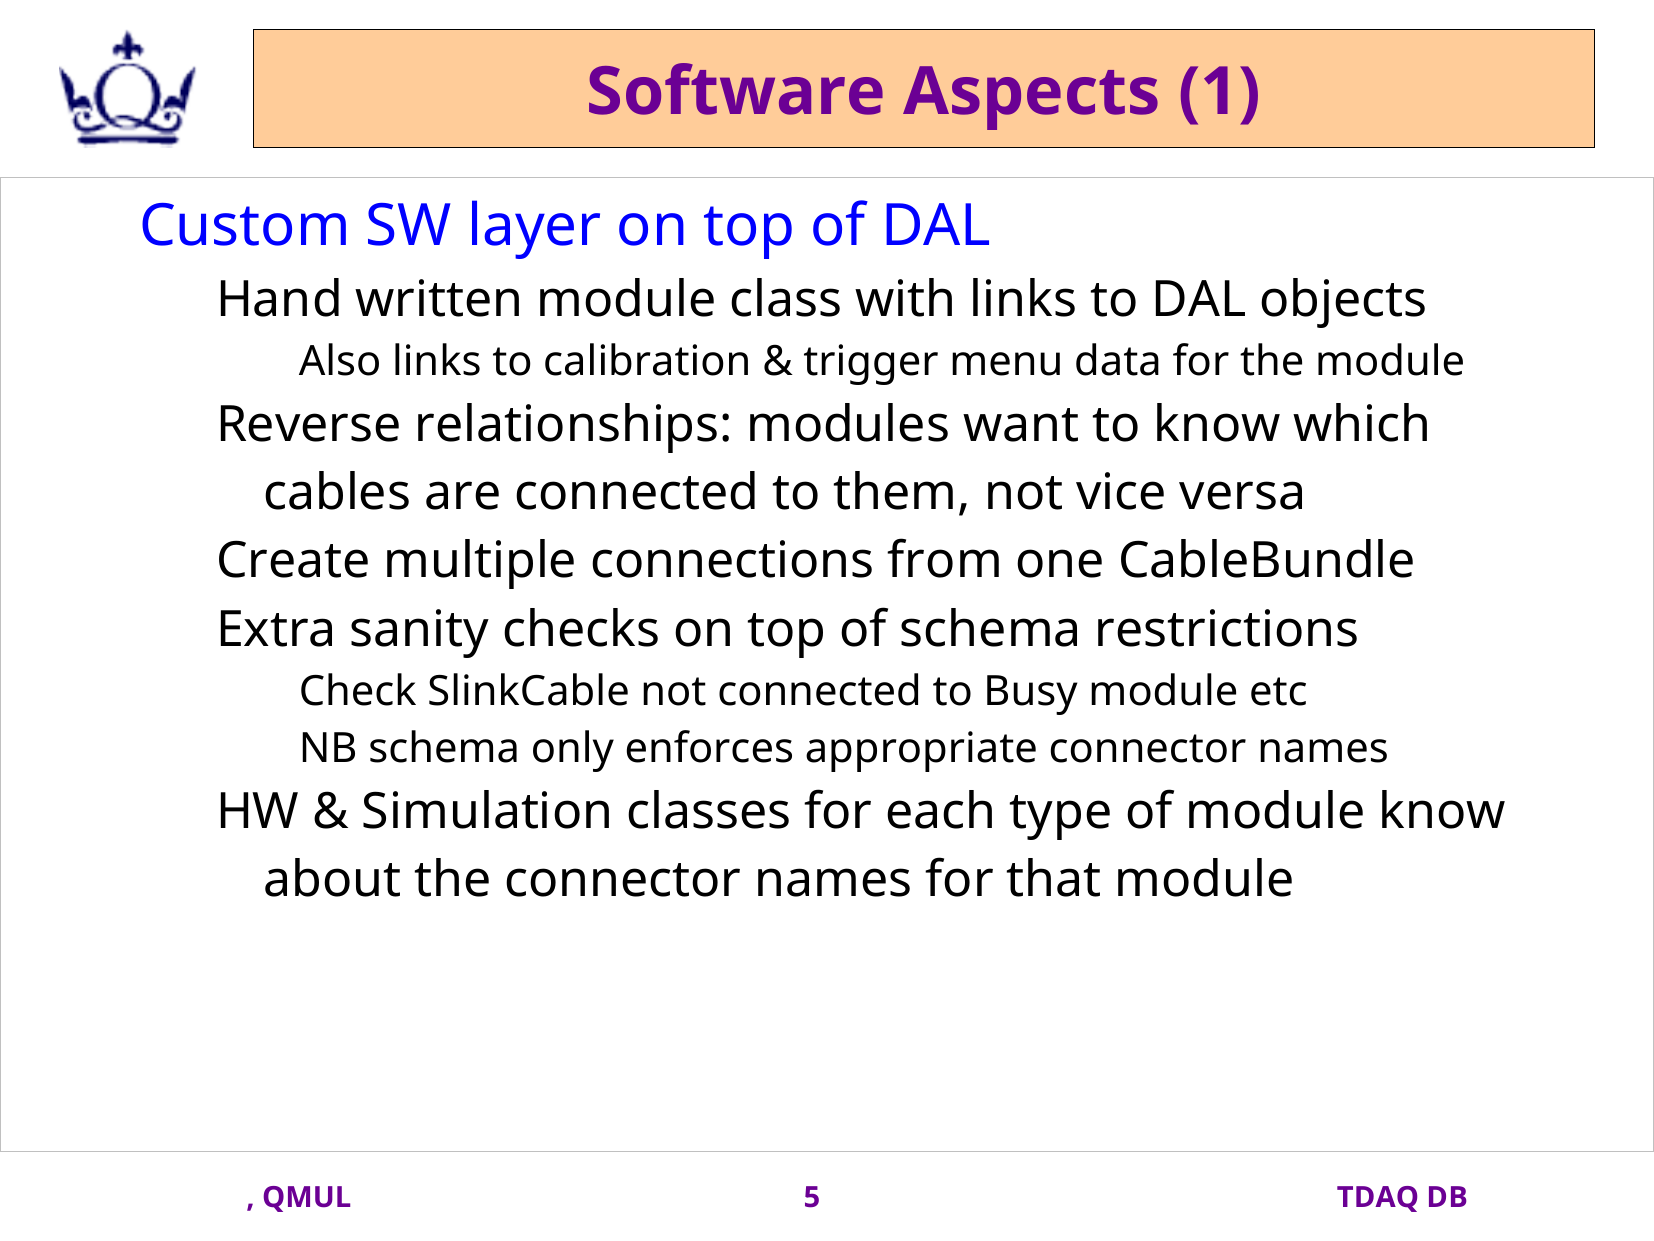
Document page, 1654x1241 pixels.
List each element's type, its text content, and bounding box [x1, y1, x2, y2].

list Custom SW layer on top of DAL Hand written module class with links to DAL objects Also links to calibration & trigger menu data for the module Reverse relationships: modules want to know which cables are connected to them, not vice versa Create multiple connections from one CableBundle Extra sanity checks on top of schema restrictions Check SlinkCable not connected to Busy module etc NB schema only enforces appropriate connector names HW & Simulation classes for each type of module know about the connector names for that module [121, 183, 1534, 1155]
title Software Aspects (1) [253, 29, 1595, 148]
picture [59, 29, 200, 148]
